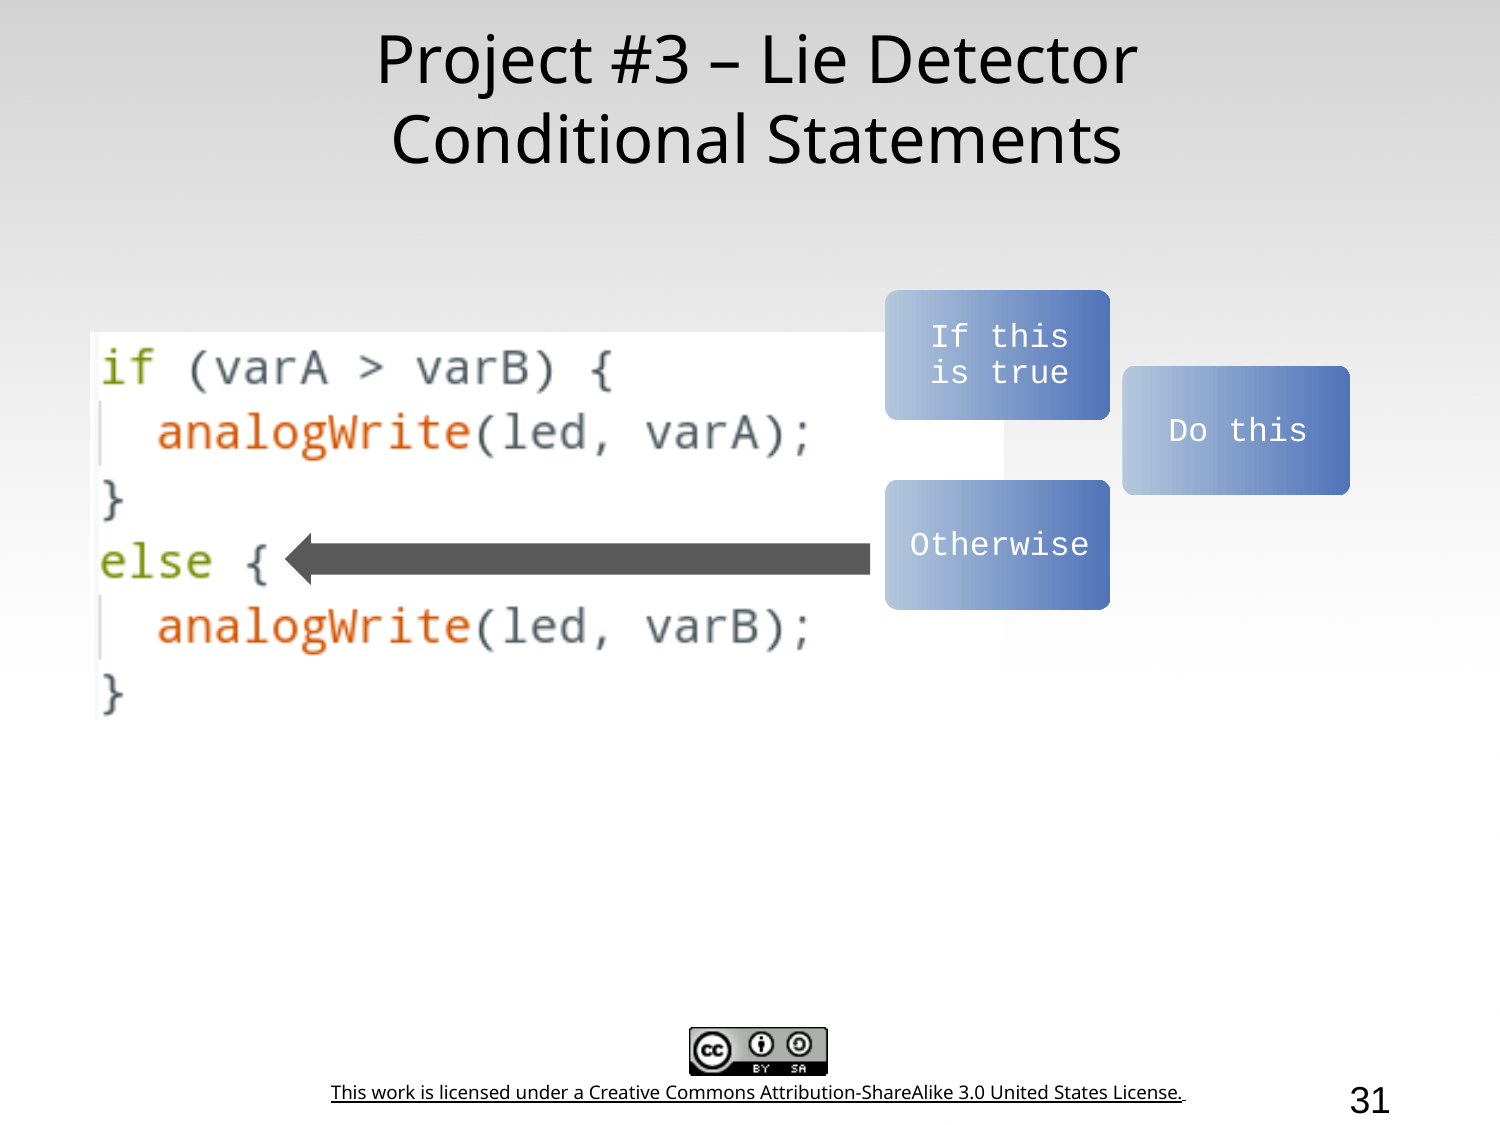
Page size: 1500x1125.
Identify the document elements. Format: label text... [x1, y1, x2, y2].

picture [0, 0, 1500, 1125]
text_box If this is true [885, 290, 1111, 421]
text_box [284, 533, 871, 586]
text_box Do this [1122, 365, 1351, 496]
title Project #3 – Lie Detector Conditional Statements [75, 2, 1441, 191]
text_box Otherwise [884, 479, 1111, 610]
